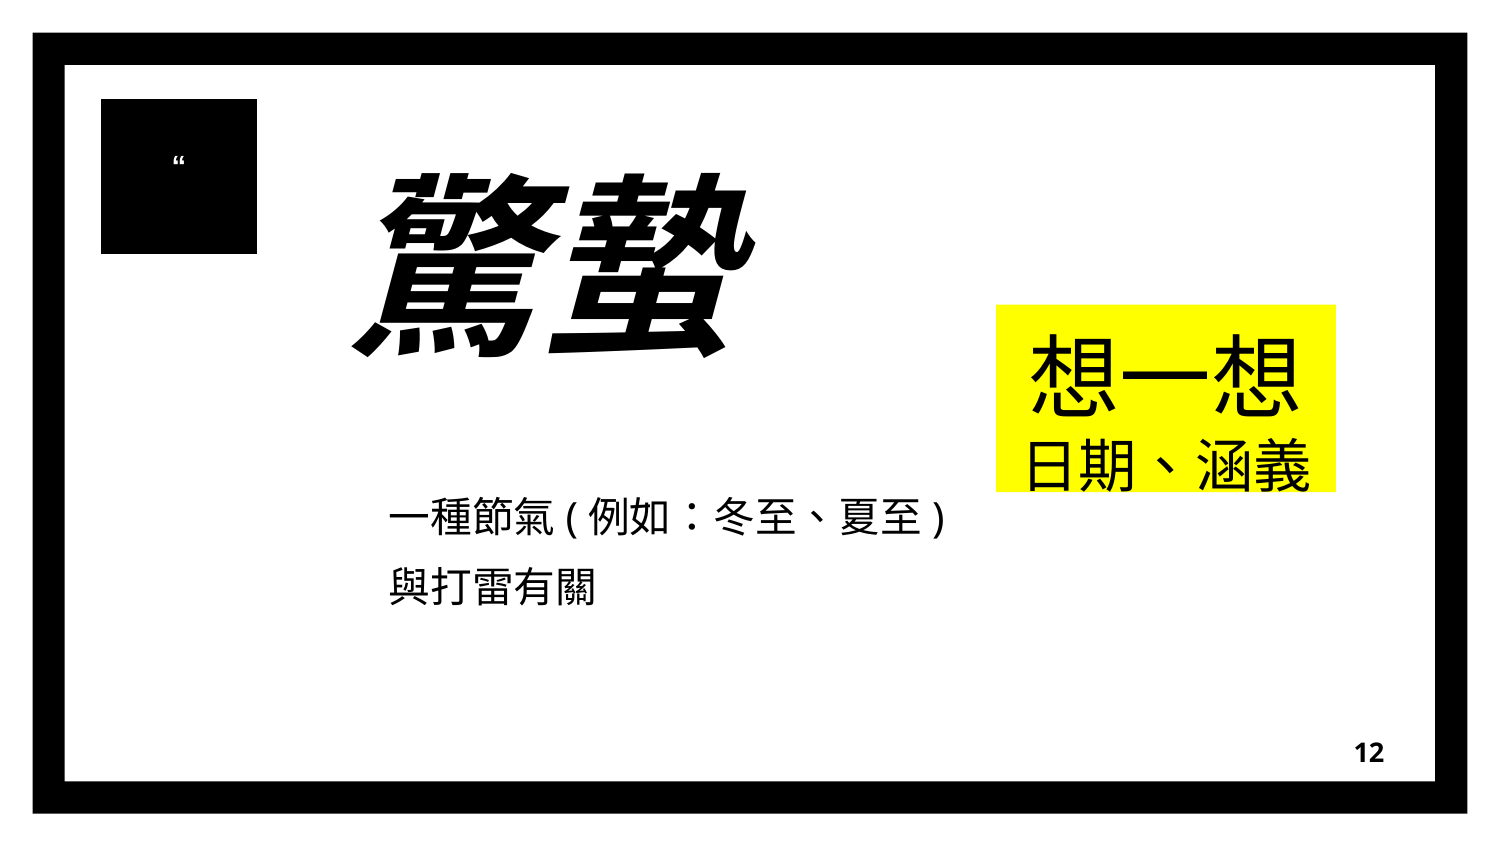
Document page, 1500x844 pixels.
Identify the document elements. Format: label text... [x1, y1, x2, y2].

text_box 一種節氣(例如：冬至、夏至) 與打雷有關 [373, 468, 1079, 680]
text_box 12 [1338, 720, 1429, 786]
text_box 想一想 日期、涵義 [996, 304, 1336, 493]
list 驚蟄 [328, 93, 961, 395]
